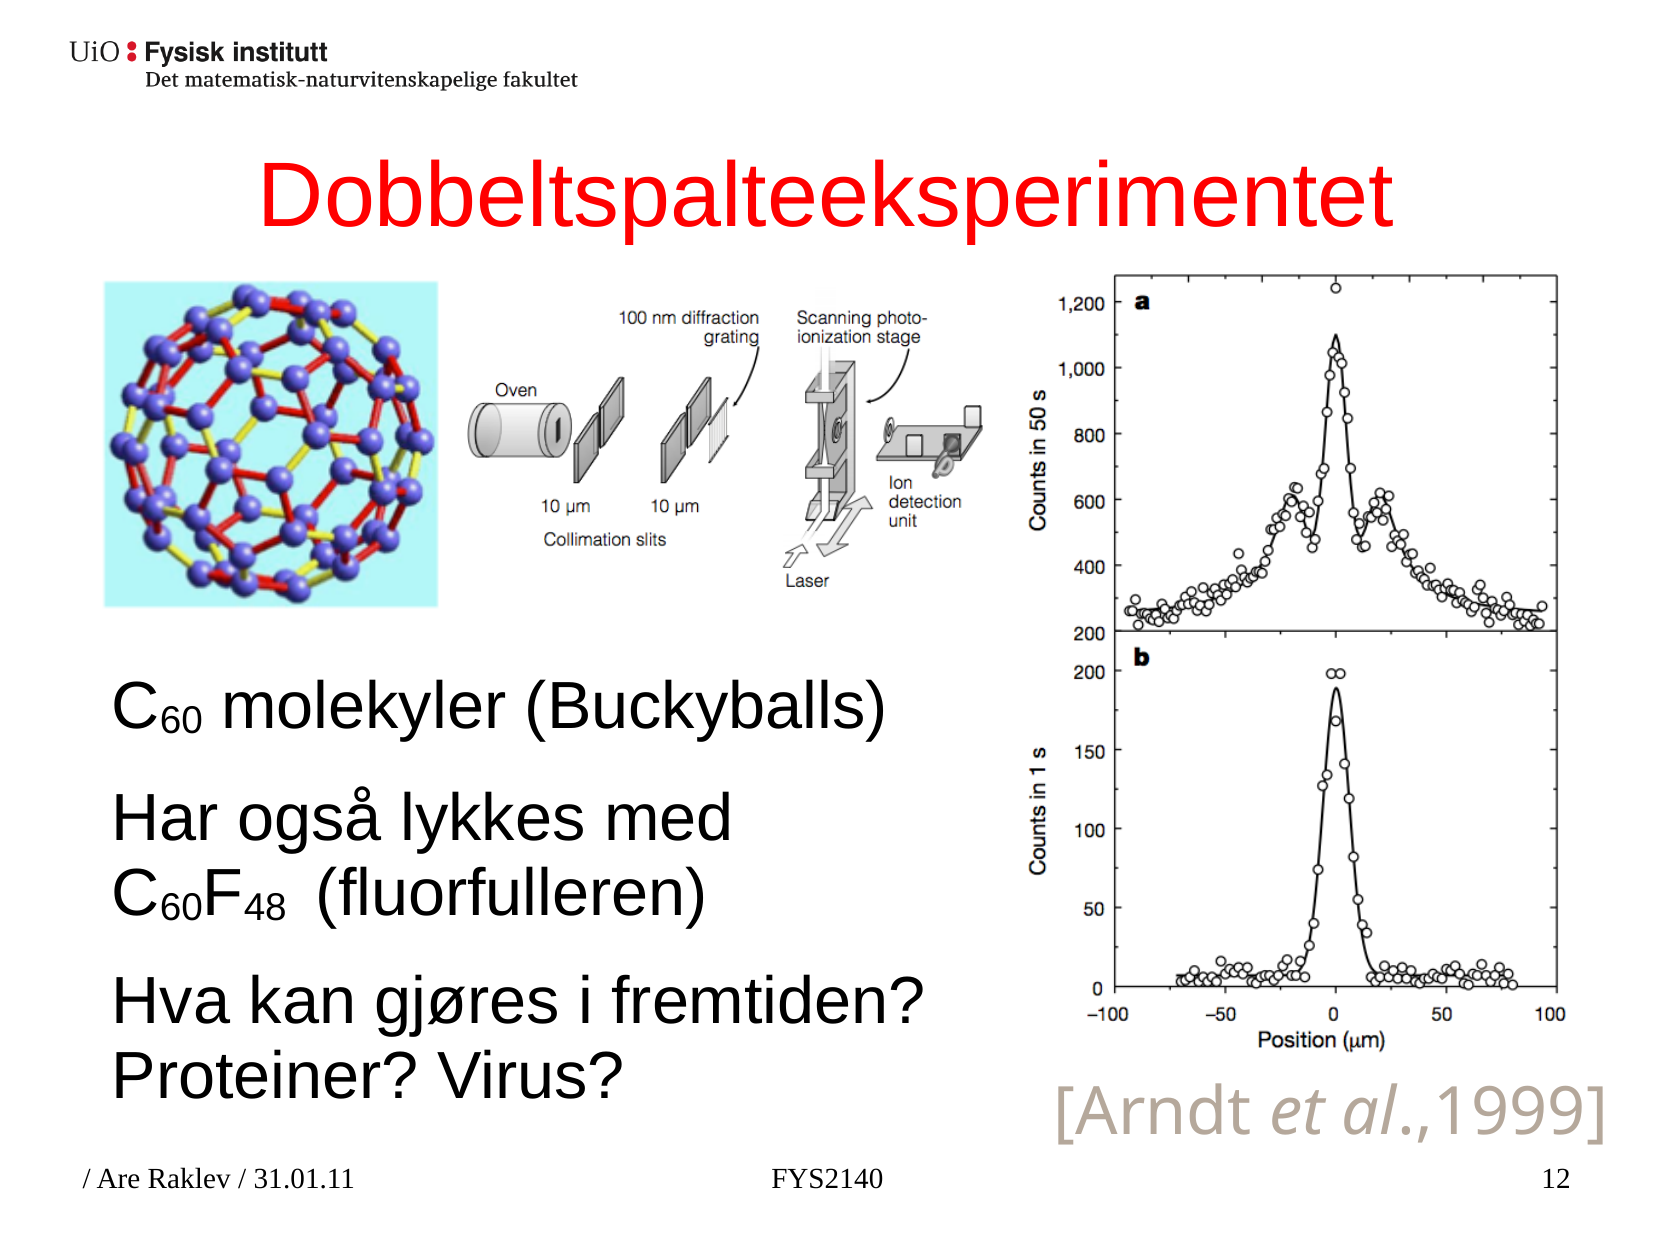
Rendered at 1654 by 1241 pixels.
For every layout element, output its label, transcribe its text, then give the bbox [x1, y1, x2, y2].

title Dobbeltspalteeksperimentet [82, 90, 1571, 298]
text_box C60 molekyler (Buckyballs) [96, 660, 960, 772]
text_box [Arndt et al.,1999] [1015, 1055, 1595, 1146]
picture [82, 258, 1621, 1062]
text_box Har også lykkes med C60F48 (fluorfulleren) [96, 772, 908, 955]
picture [68, 37, 581, 93]
text_box Hva kan gjøres i fremtiden? Proteiner? Virus? [96, 955, 976, 1120]
